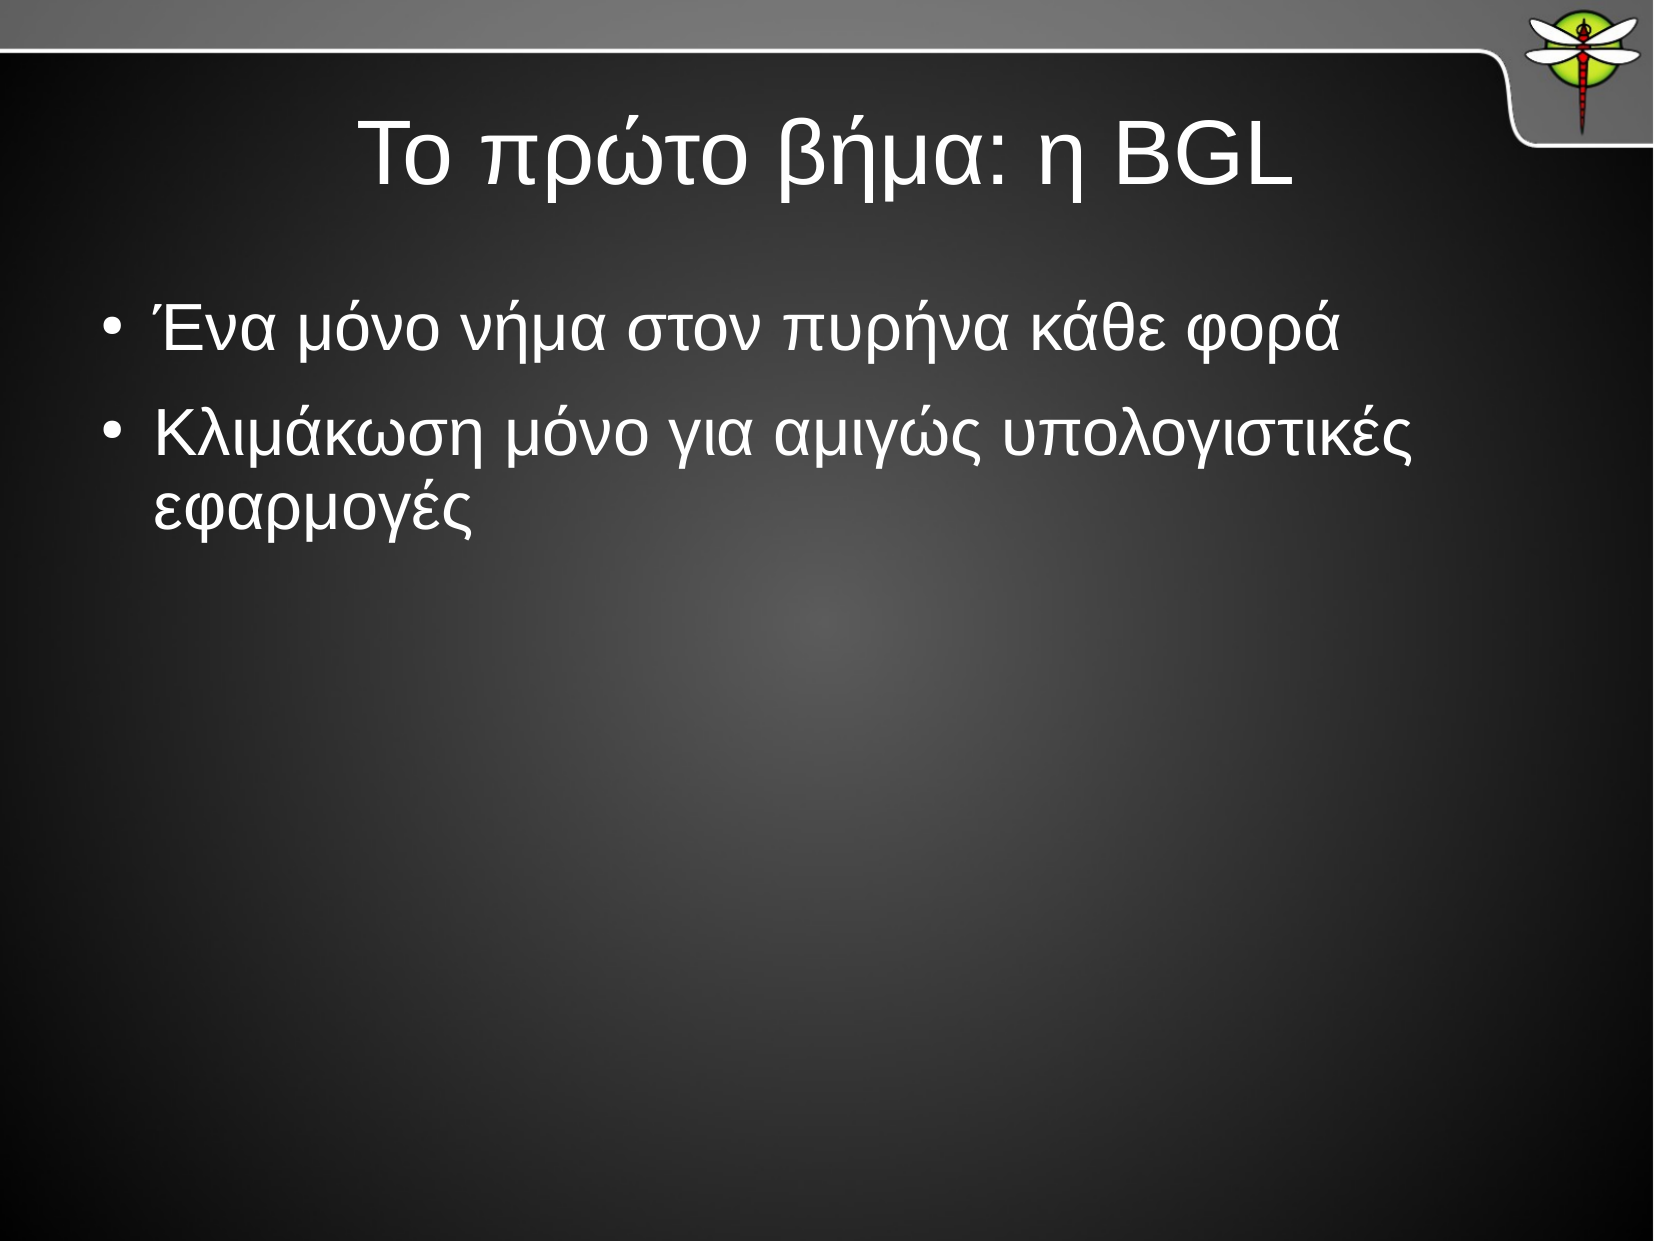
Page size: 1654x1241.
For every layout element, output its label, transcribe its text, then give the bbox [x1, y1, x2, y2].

title Το πρώτο βήμα: η BGL [82, 49, 1571, 257]
picture [0, 0, 1654, 1241]
list Ένα μόνο νήμα στον πυρήνα κάθε φορά Κλιμάκωση μόνο για αμιγώς υπολογιστικές εφαρμογές [82, 290, 1571, 1109]
